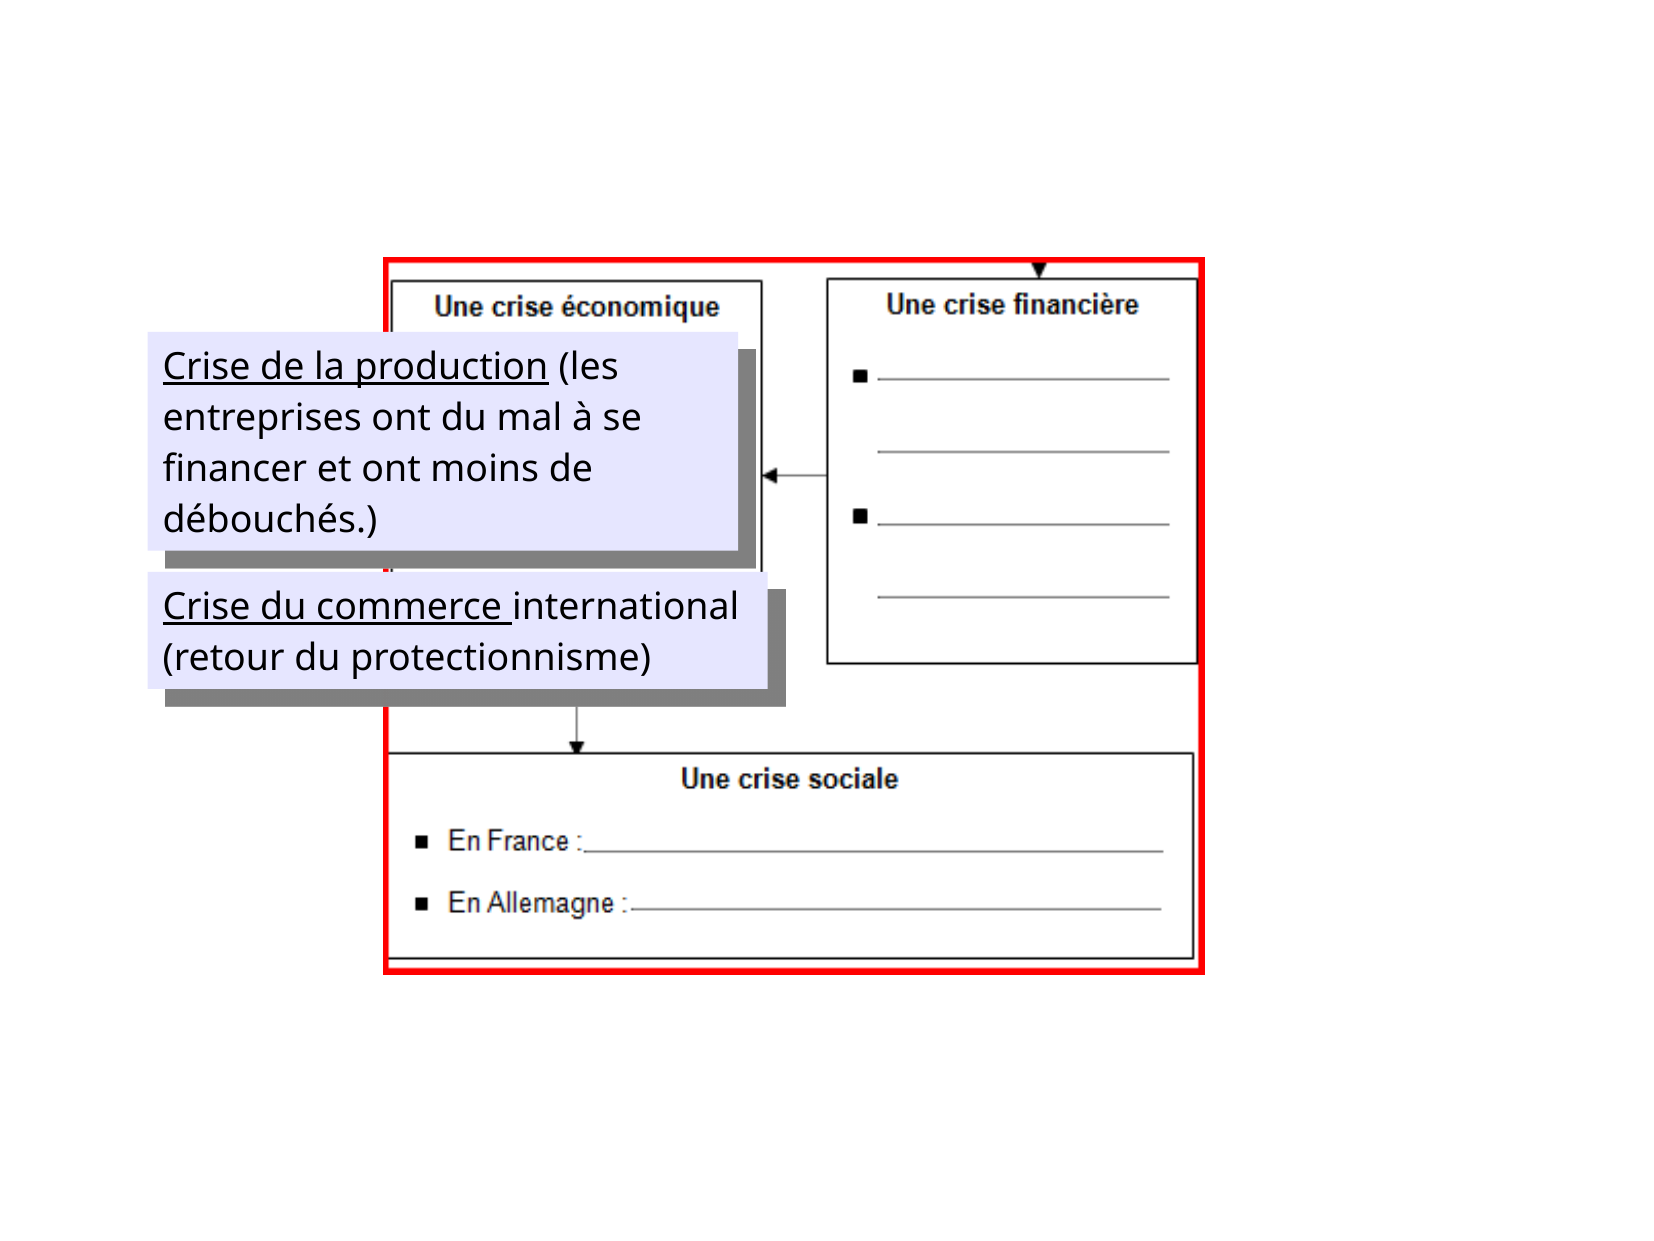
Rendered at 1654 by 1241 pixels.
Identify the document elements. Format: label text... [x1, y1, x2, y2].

text_box Crise du commerce international (retour du protectionnisme) [147, 571, 768, 680]
picture [383, 257, 1205, 975]
text_box Crise de la production (les entreprises ont du mal à se financer et ont moins de débouchés.) [147, 331, 739, 532]
